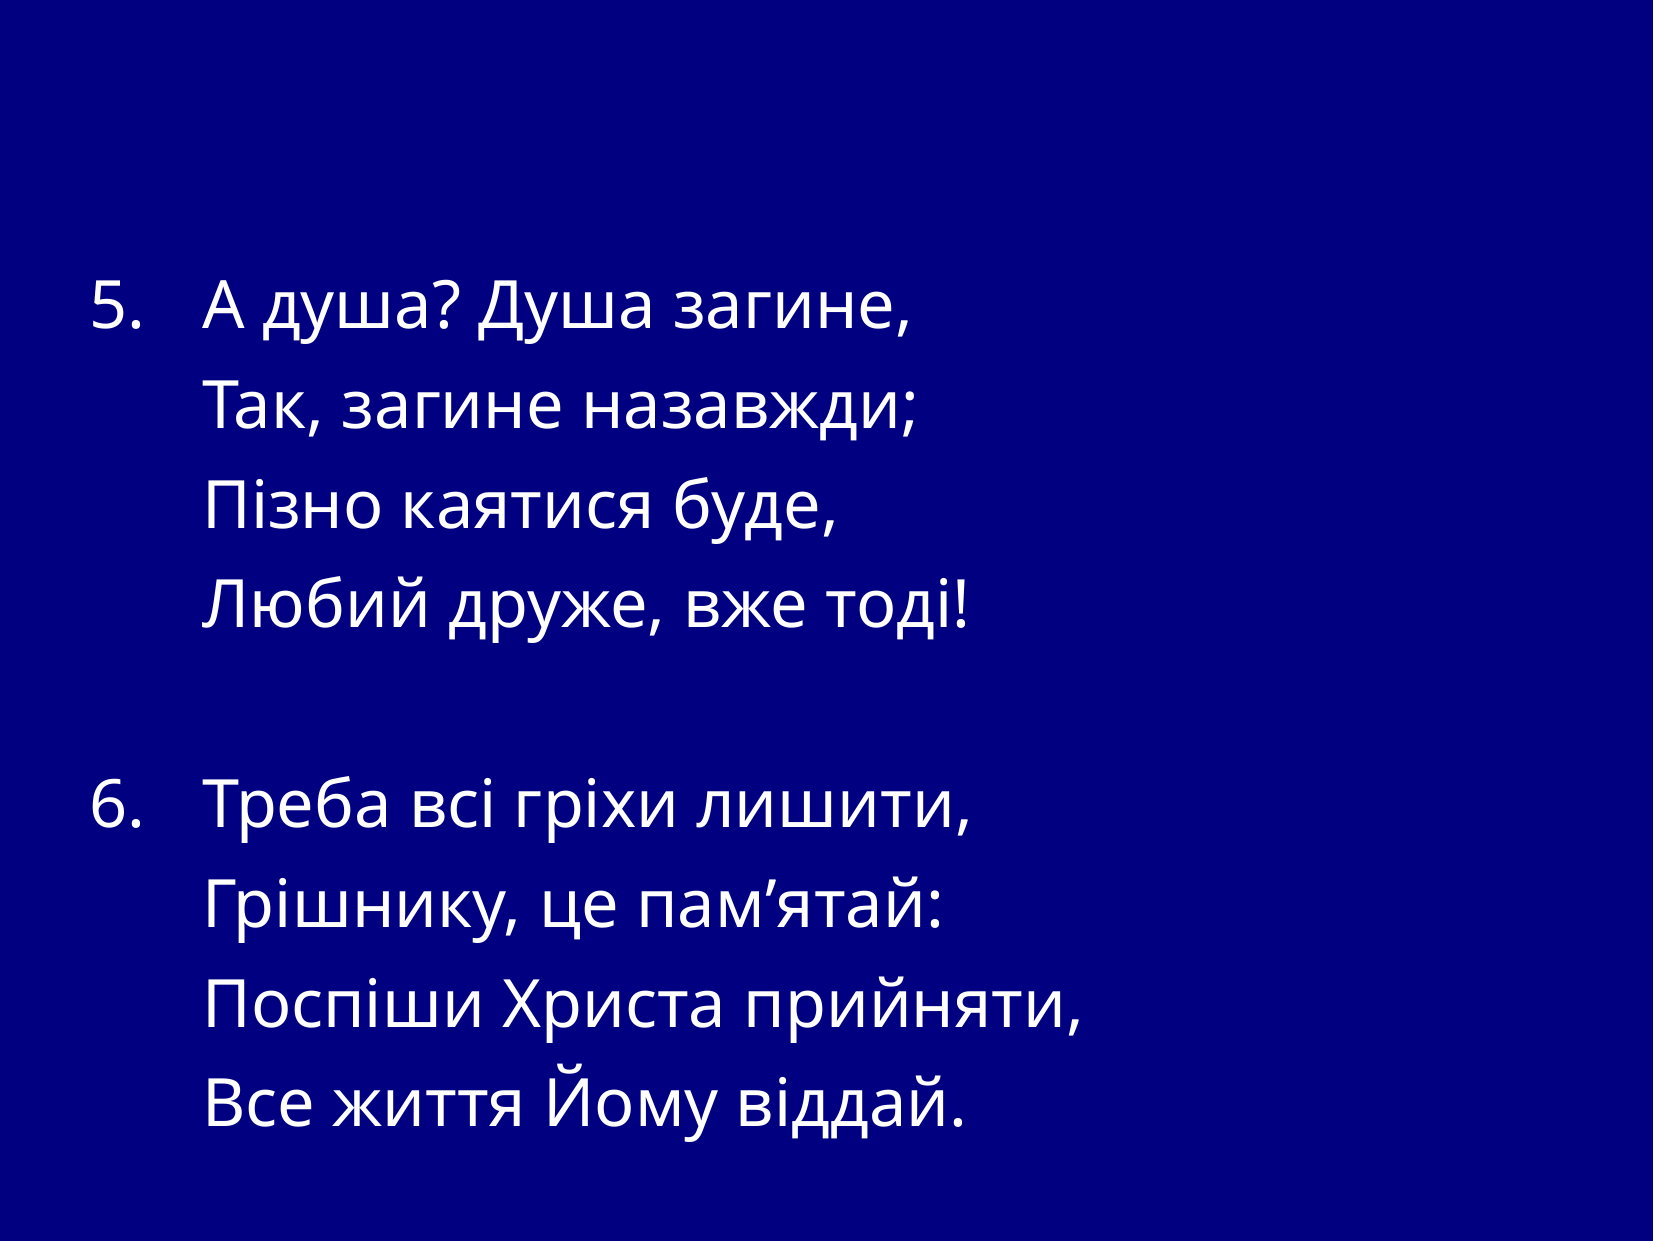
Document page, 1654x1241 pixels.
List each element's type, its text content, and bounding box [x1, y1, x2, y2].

text_box 5. А душа? Душа загине, Так, загине назавжди; Пізно каятися буде, Любий друже, вже тоді! 6. Треба всі гріхи лишити, Грішнику, це пам’ятай: Поспіши Христа прийняти, Все життя Йому віддай. [75, 150, 1576, 1163]
